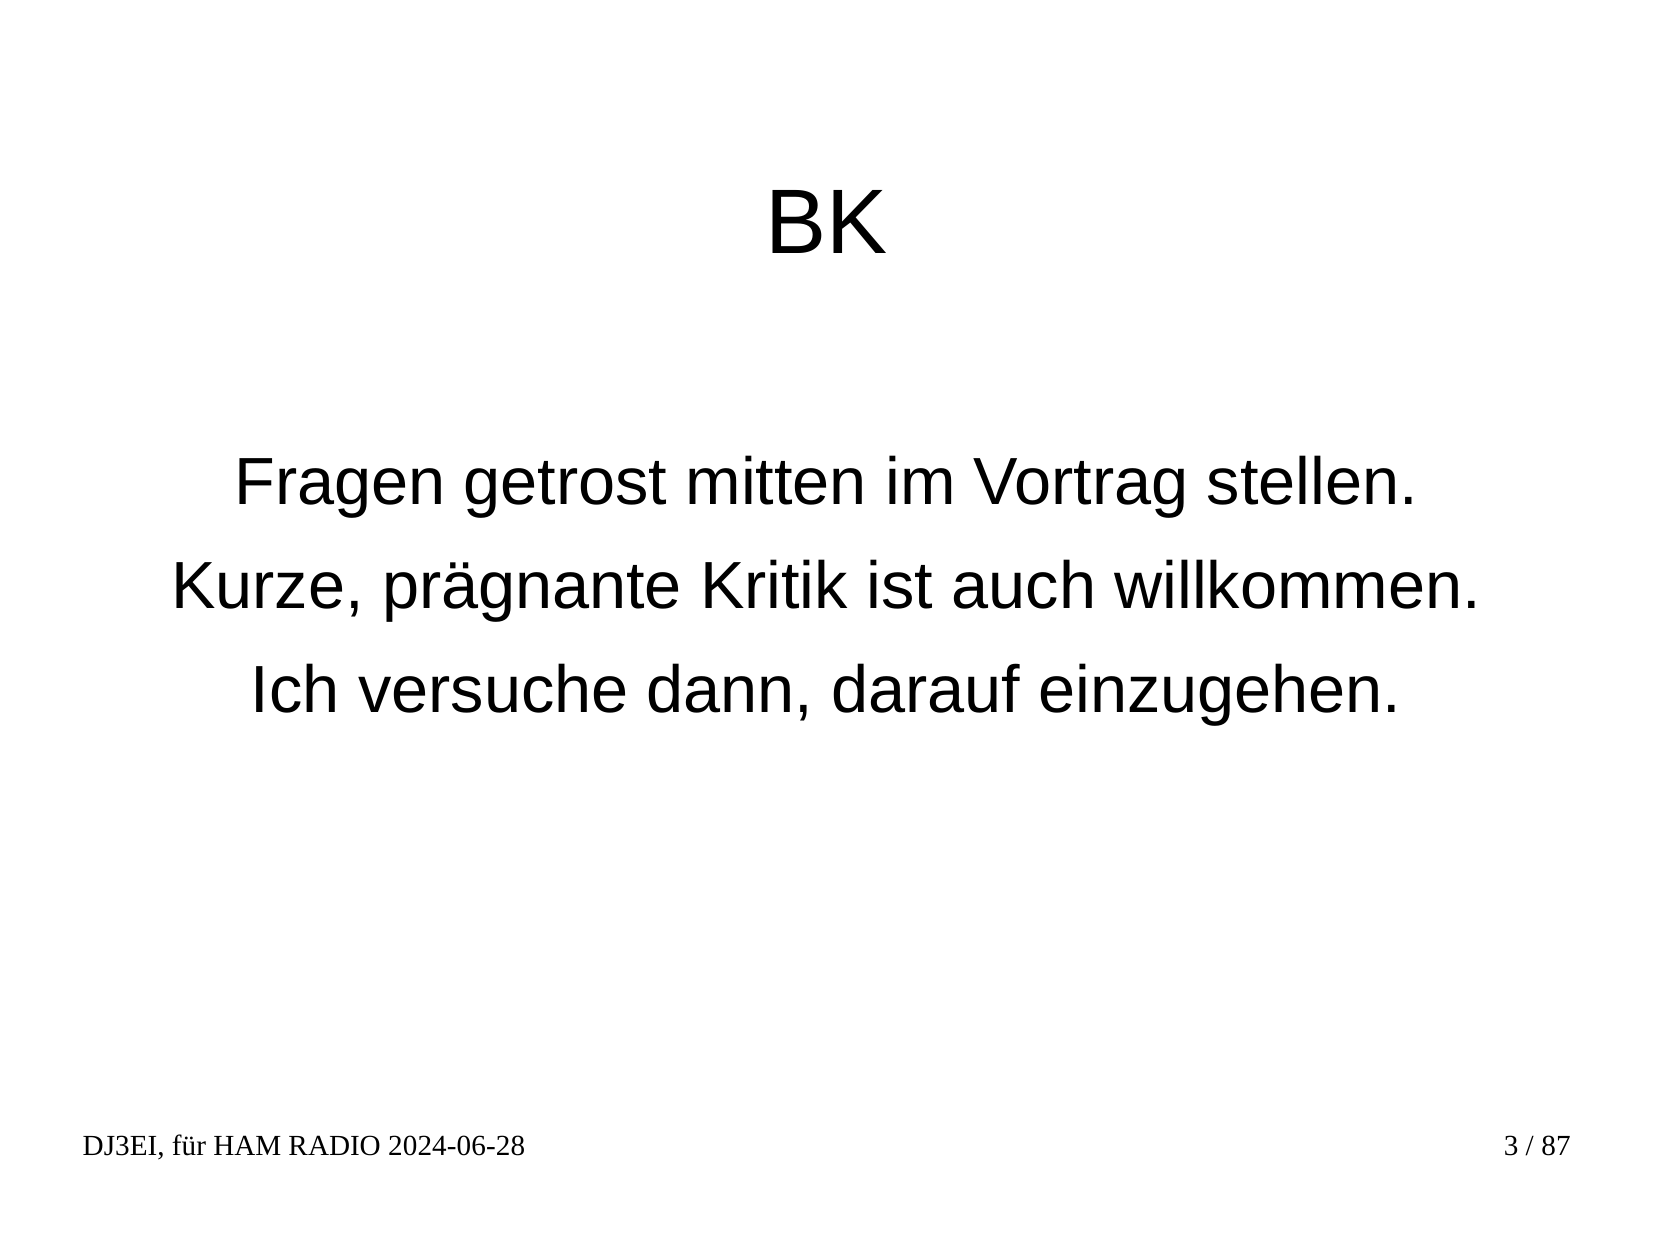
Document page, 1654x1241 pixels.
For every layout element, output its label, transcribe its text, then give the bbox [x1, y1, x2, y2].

list Fragen getrost mitten im Vortrag stellen. Kurze, prägnante Kritik ist auch willkommen. Ich versuche dann, darauf einzugehen. [82, 443, 1571, 981]
title BK [82, 118, 1571, 326]
